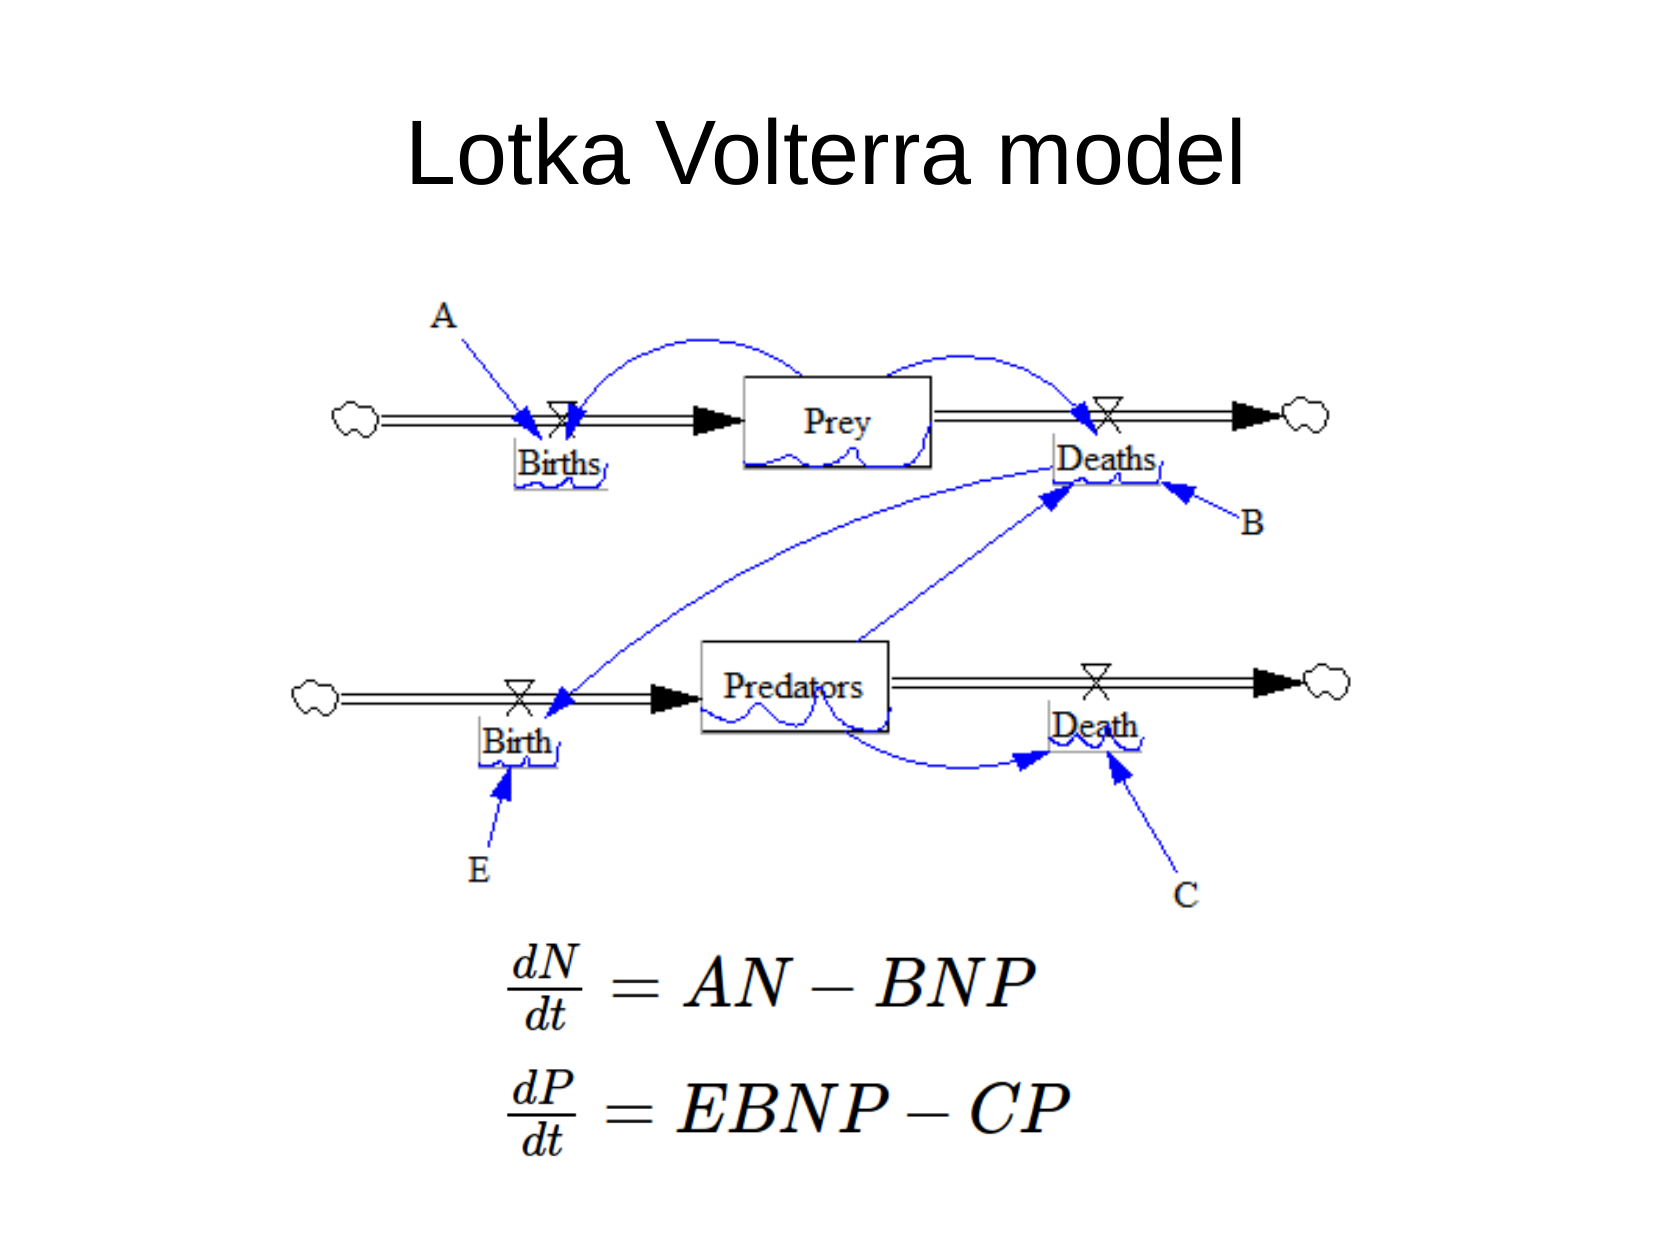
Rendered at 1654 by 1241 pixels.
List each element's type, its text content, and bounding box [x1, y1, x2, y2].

picture [167, 227, 1488, 1186]
title Lotka Volterra model [82, 49, 1571, 257]
